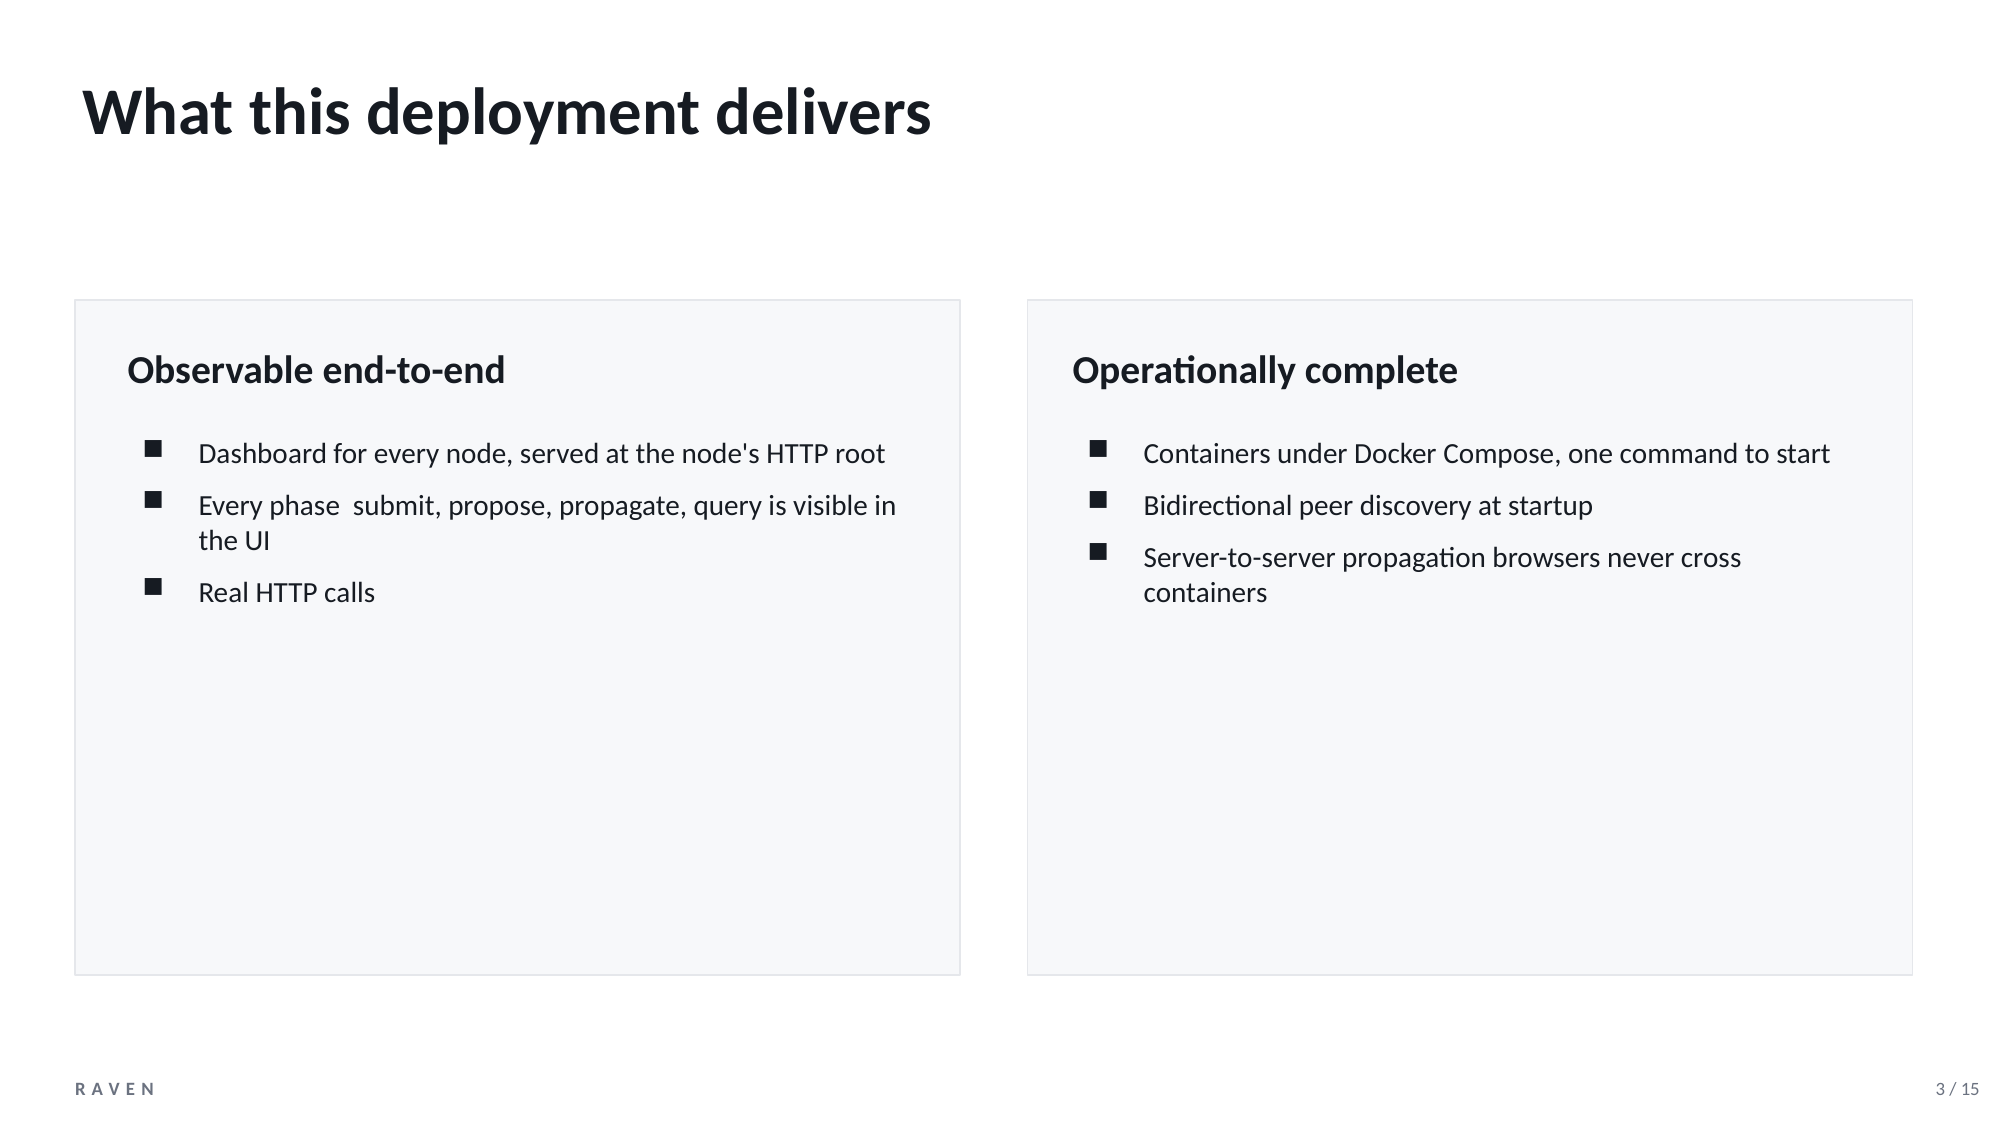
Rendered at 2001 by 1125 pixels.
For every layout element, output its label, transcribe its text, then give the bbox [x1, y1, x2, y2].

text_box 3 / 15 [1844, 1064, 1980, 1110]
text_box Dashboard for every node, served at the node's HTTP root Every phase submit, propose, propagate, query is visible in the UI Real HTTP calls [127, 427, 938, 945]
text_box Operationally complete [1072, 329, 1898, 405]
text_box Observable end-to-end [127, 329, 953, 405]
text_box What this deployment delivers [82, 67, 1913, 173]
text_box [1027, 299, 1913, 975]
text_box RAVEN [74, 1064, 375, 1110]
text_box Containers under Docker Compose, one command to start Bidirectional peer discovery at startup Server-to-server propagation browsers never cross containers [1072, 427, 1883, 945]
text_box [74, 299, 960, 975]
